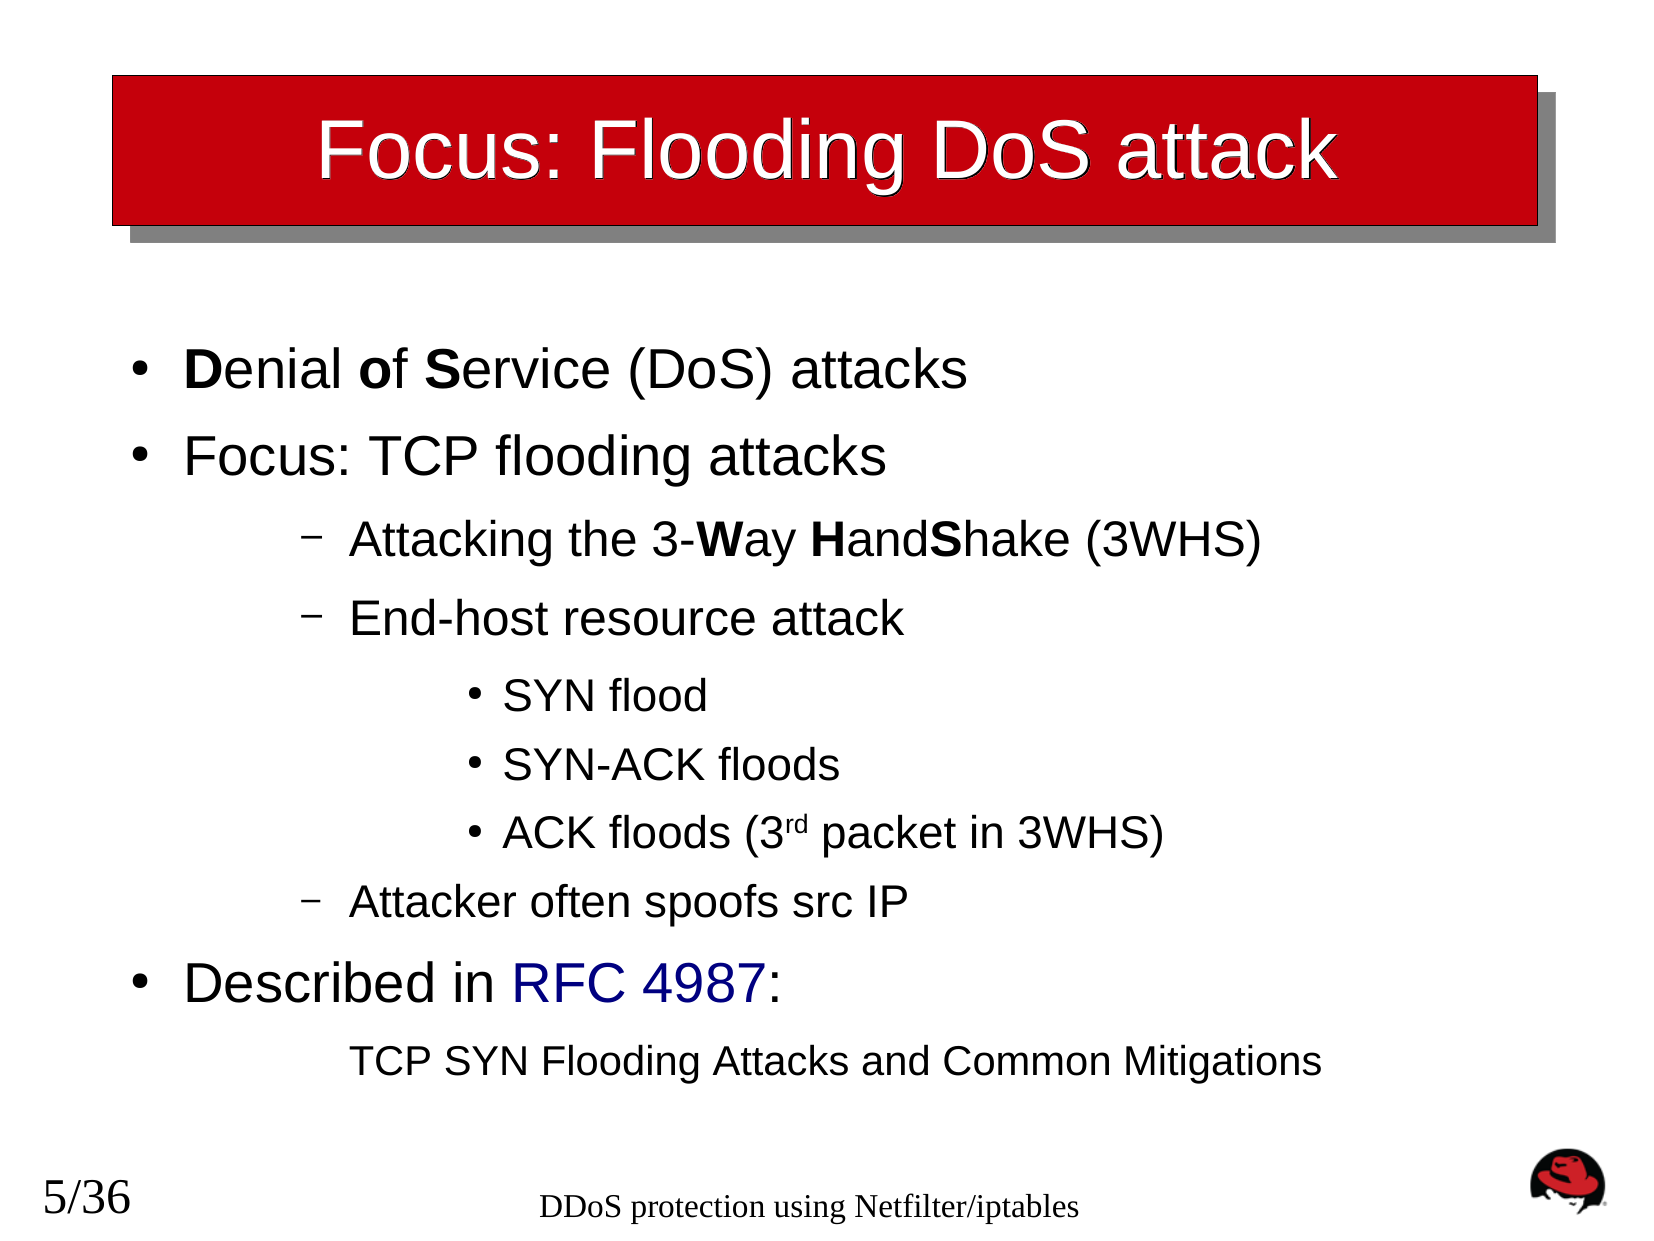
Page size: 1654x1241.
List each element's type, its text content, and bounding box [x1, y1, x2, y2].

title Focus: Flooding DoS attack [116, 75, 1538, 226]
picture [1529, 1146, 1613, 1224]
list Denial of Service (DoS) attacks Focus: TCP flooding attacks Attacking the 3-Way HandShake (3WHS) End-host resource attack SYN flood SYN-ACK floods ACK floods (3rd packet in 3WHS) Attacker often spoofs src IP Described in RFC 4987: TCP SYN Flooding Attacks and Common Mitigations [112, 337, 1538, 1126]
